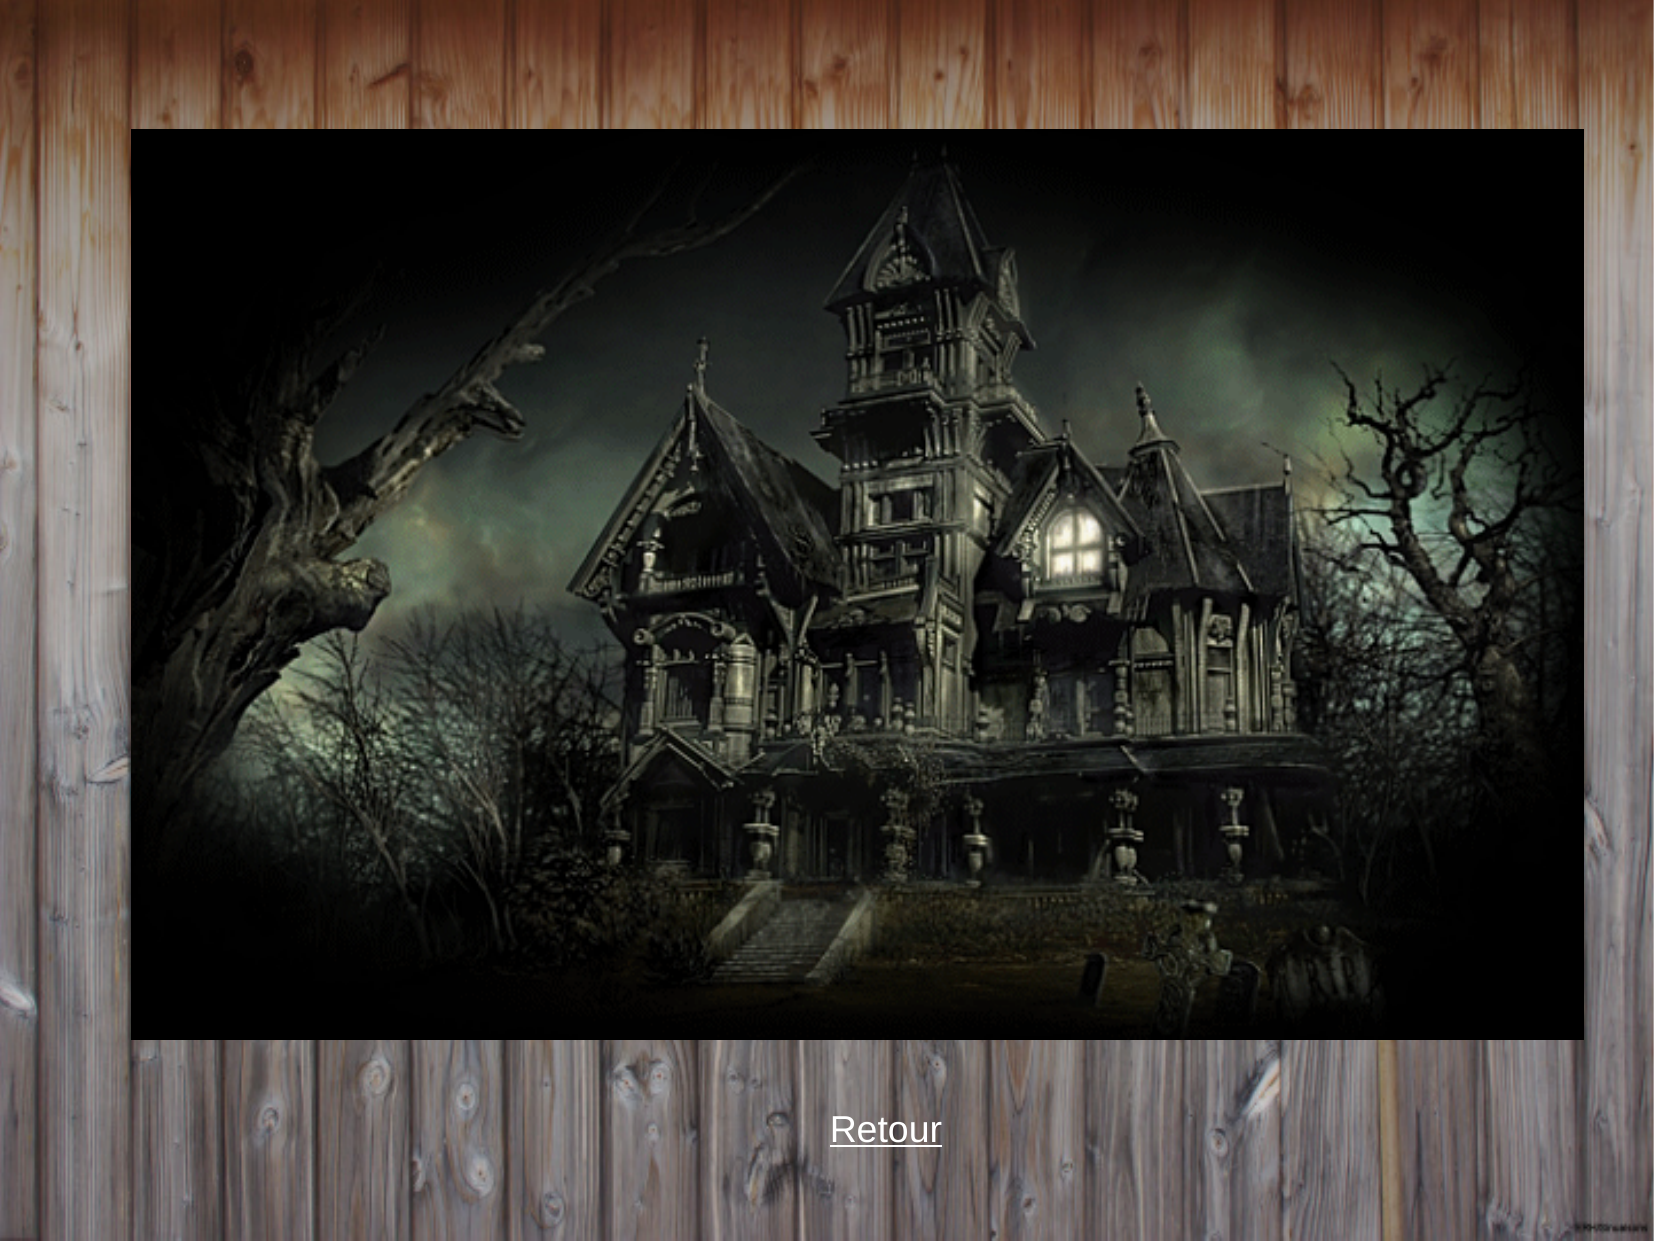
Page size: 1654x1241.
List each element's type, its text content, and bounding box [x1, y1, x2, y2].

text_box Retour [814, 1101, 957, 1158]
picture [0, 0, 1654, 1241]
